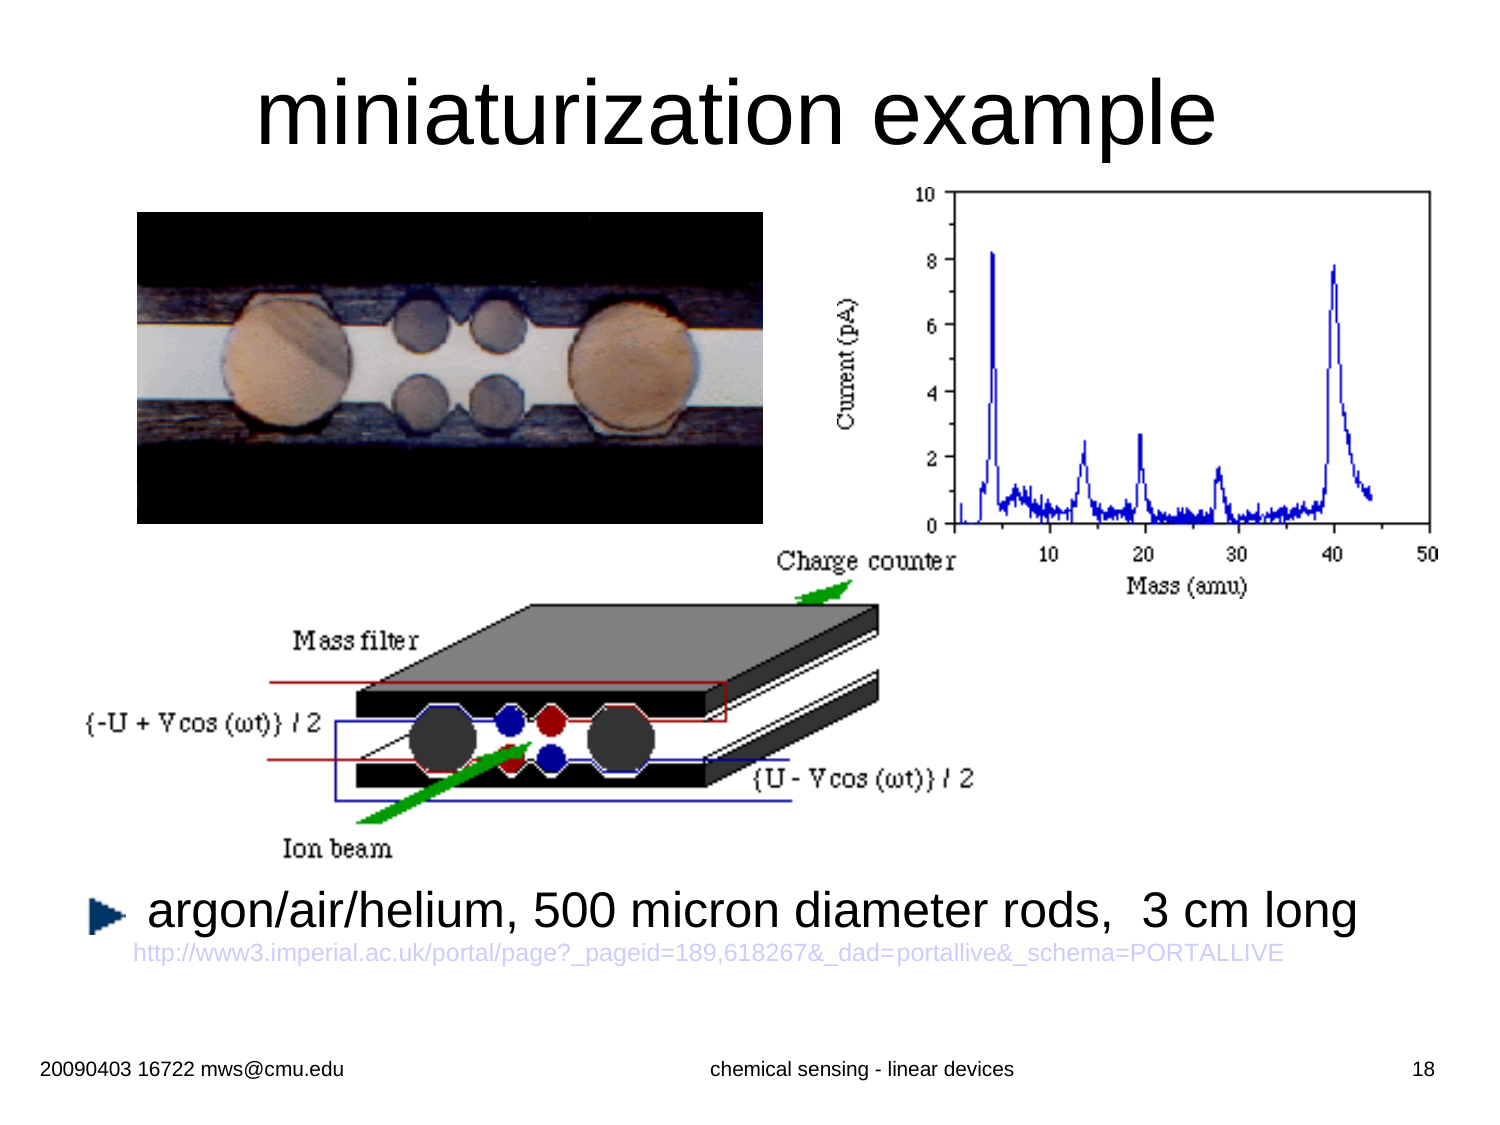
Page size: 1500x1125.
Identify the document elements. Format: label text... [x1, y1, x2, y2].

list argon/air/helium, 500 micron diameter rods, 3 cm long http://www3.imperial.ac.uk/portal/page?_pageid=189,618267&_dad=portallive&_schema=PORTALLIVE [62, 875, 1388, 1013]
title miniaturization example [99, 49, 1375, 176]
picture [75, 187, 1438, 873]
picture [137, 212, 763, 524]
